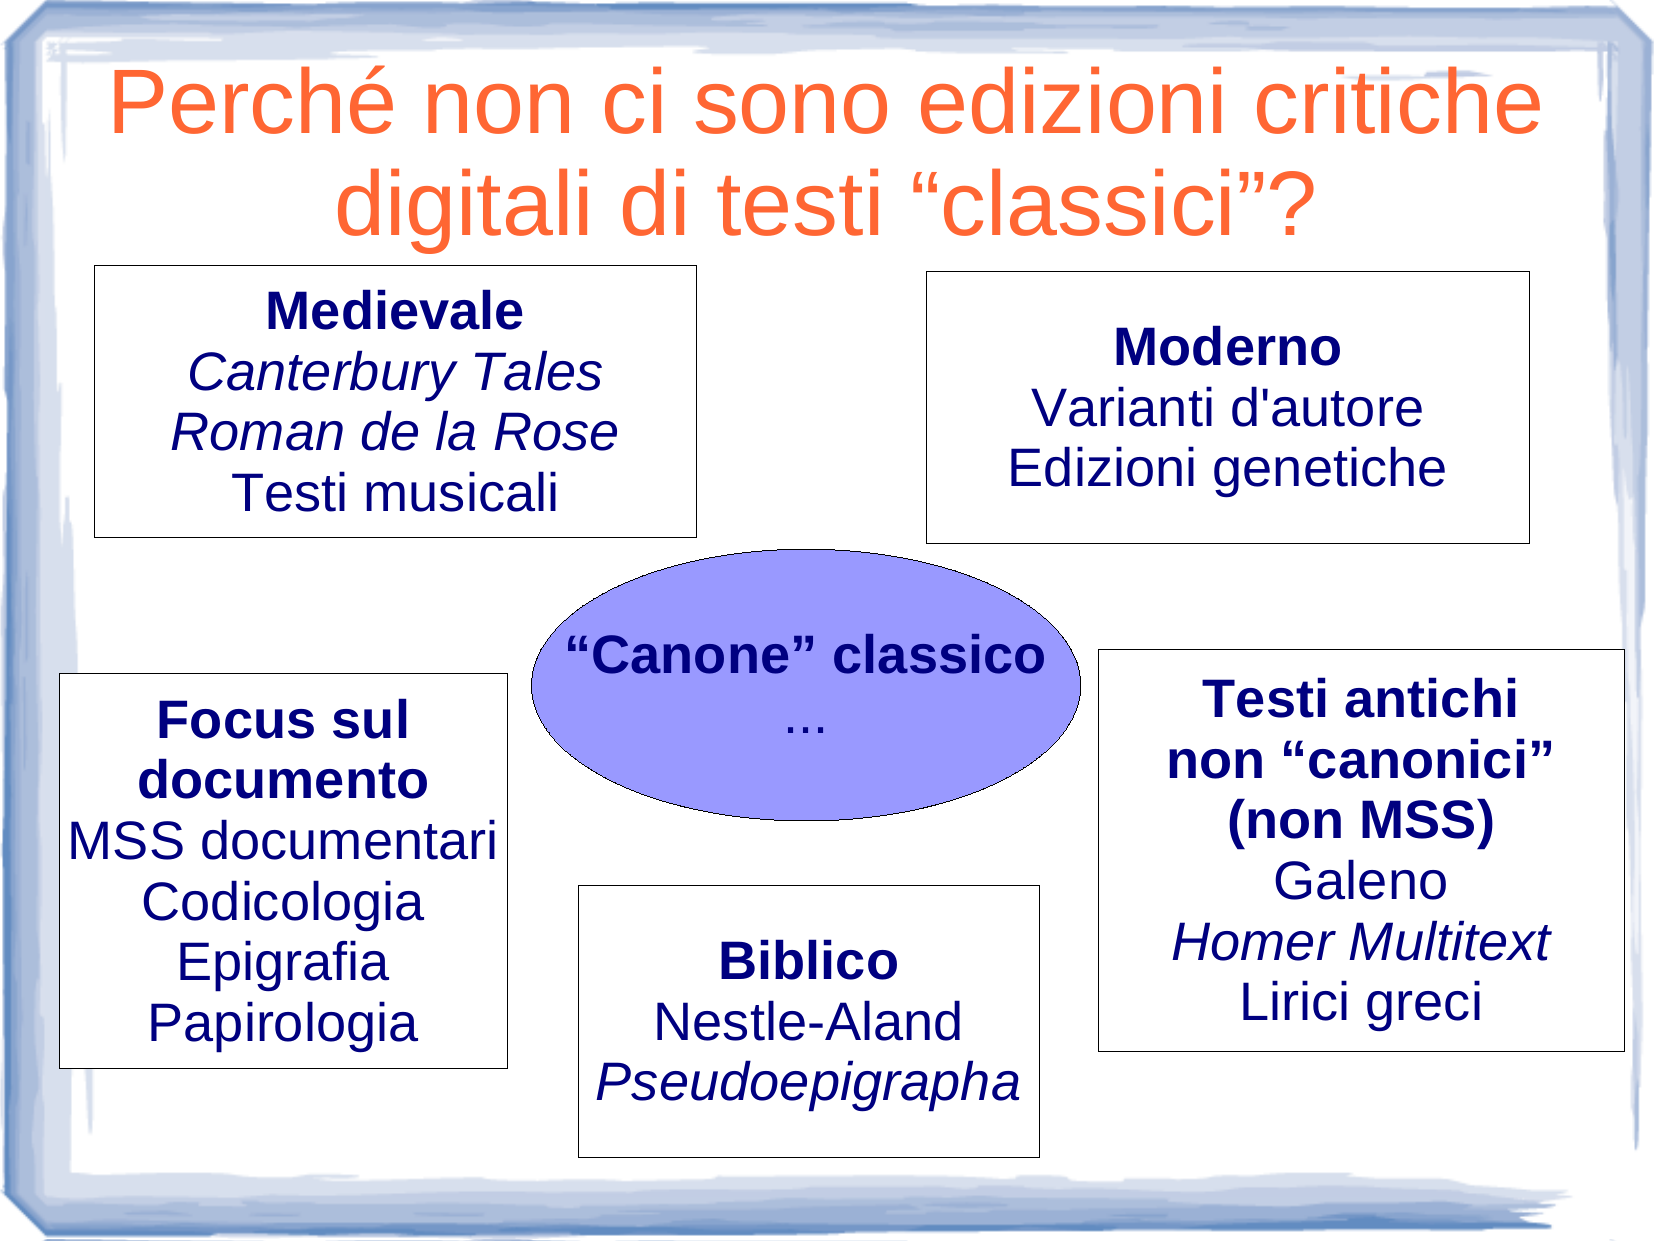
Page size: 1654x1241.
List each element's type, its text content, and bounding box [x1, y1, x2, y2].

picture [0, 0, 1654, 1241]
text_box Testi antichi non “canonici” (non MSS) Galeno Homer Multitext Lirici greci [1098, 649, 1625, 1052]
text_box Medievale Canterbury Tales Roman de la Rose Testi musicali [94, 265, 697, 538]
text_box Focus sul documento MSS documentari Codicologia Epigrafia Papirologia [59, 673, 508, 1069]
text_box Moderno Varianti d'autore Edizioni genetiche [926, 271, 1530, 544]
title Perché non ci sono edizioni critiche digitali di testi “classici”? [82, 49, 1571, 257]
text_box “Canone” classico ... [531, 549, 1081, 821]
text_box Biblico Nestle-Aland Pseudoepigrapha [578, 885, 1040, 1158]
